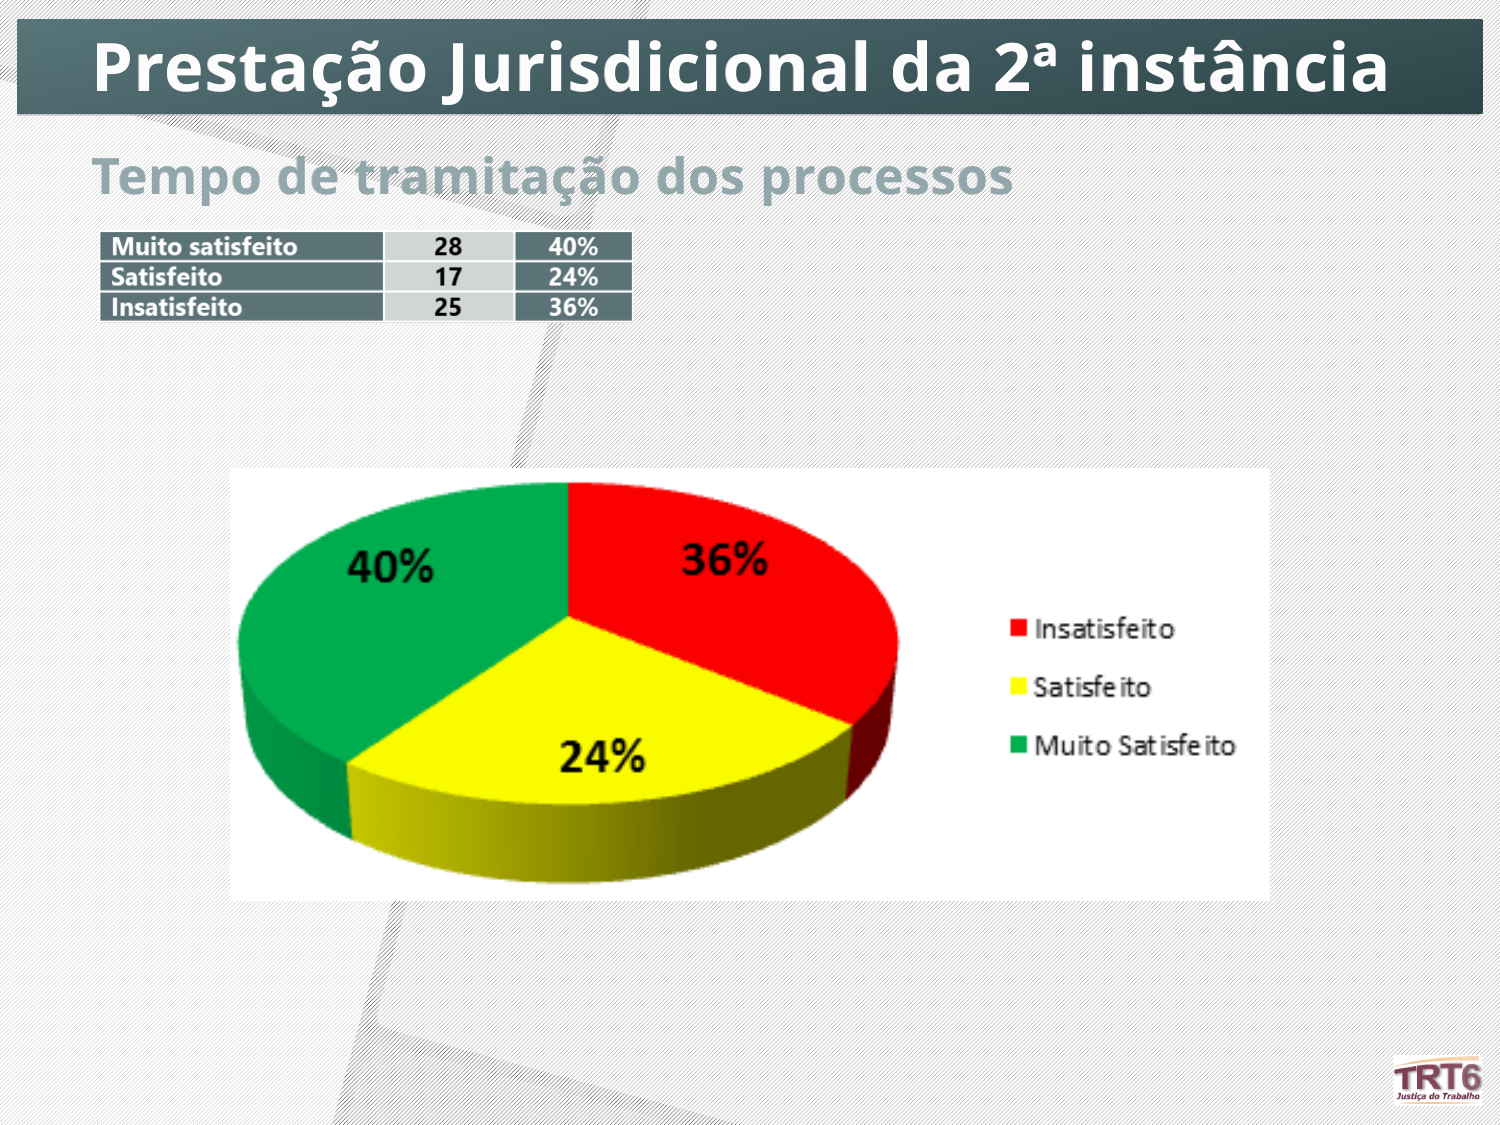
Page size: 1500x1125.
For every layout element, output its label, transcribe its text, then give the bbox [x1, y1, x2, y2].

picture [99, 222, 633, 336]
text_box Tempo de tramitação dos processos [77, 137, 1447, 212]
picture [230, 468, 1270, 901]
picture [1393, 1055, 1483, 1106]
text_box [18, 19, 1482, 114]
text_box Prestação Jurisdicional da 2ª instância [77, 18, 1500, 113]
